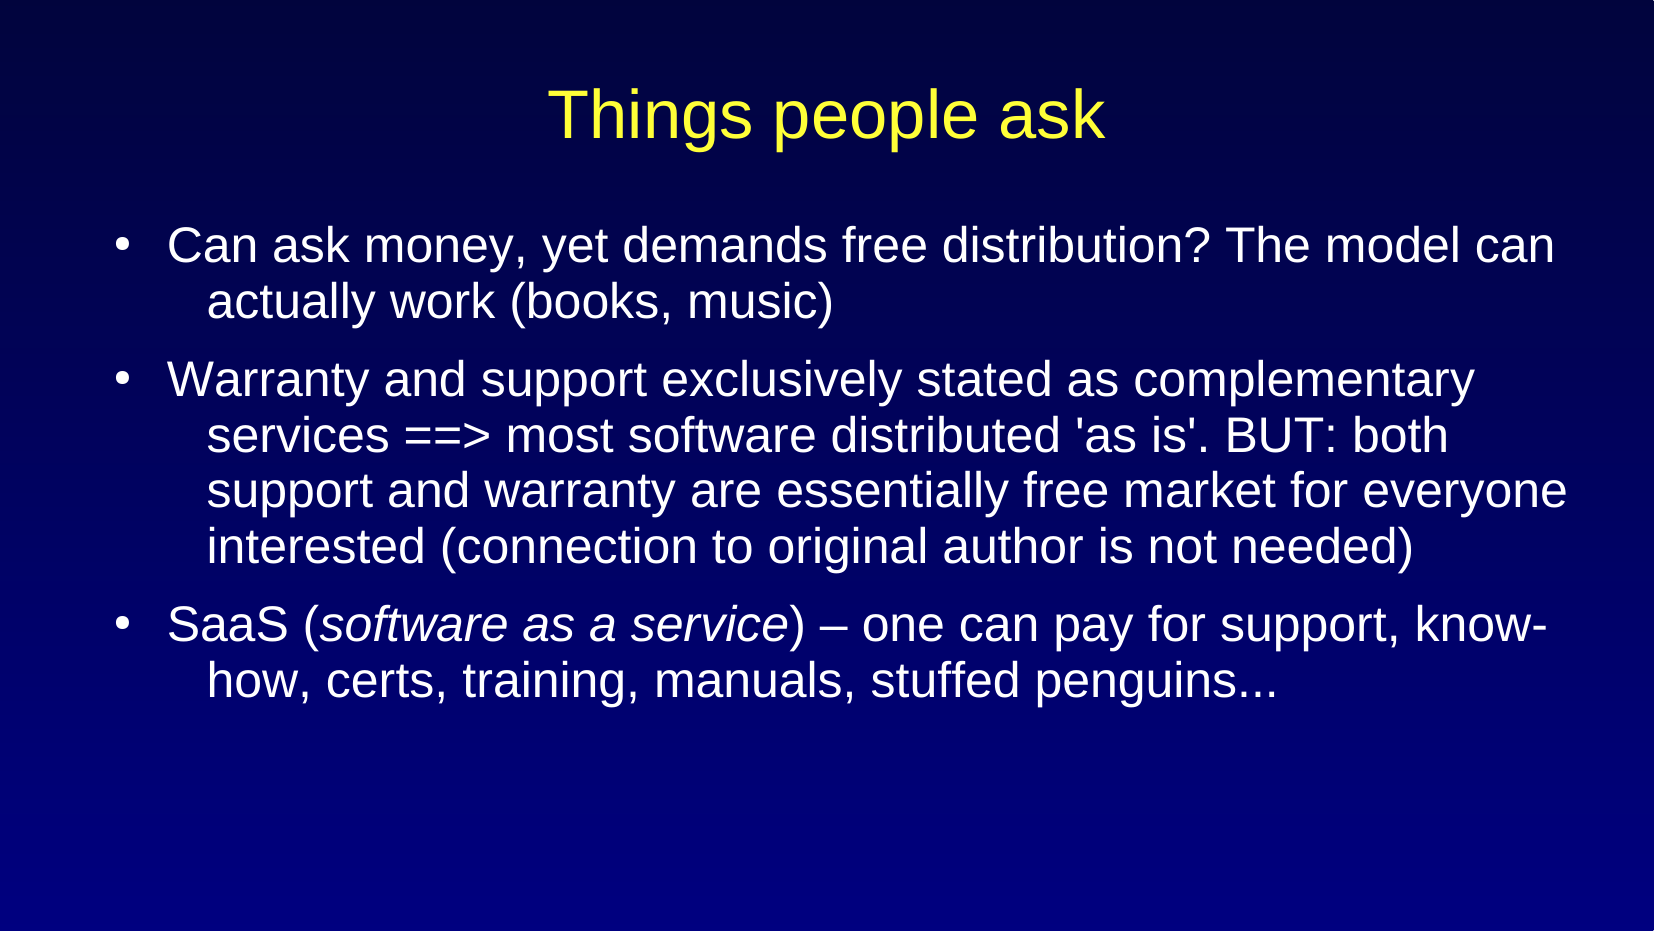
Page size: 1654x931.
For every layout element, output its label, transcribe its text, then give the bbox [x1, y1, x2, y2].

title Things people ask [82, 37, 1571, 193]
list Can ask money, yet demands free distribution? The model can actually work (books, music) Warranty and support exclusively stated as complementary services ==> most software distributed 'as is'. BUT: both support and warranty are essentially free market for everyone interested (connection to original author is not needed) SaaS (software as a service) – one can pay for support, know-how, certs, training, manuals, stuffed penguins... [82, 217, 1571, 758]
